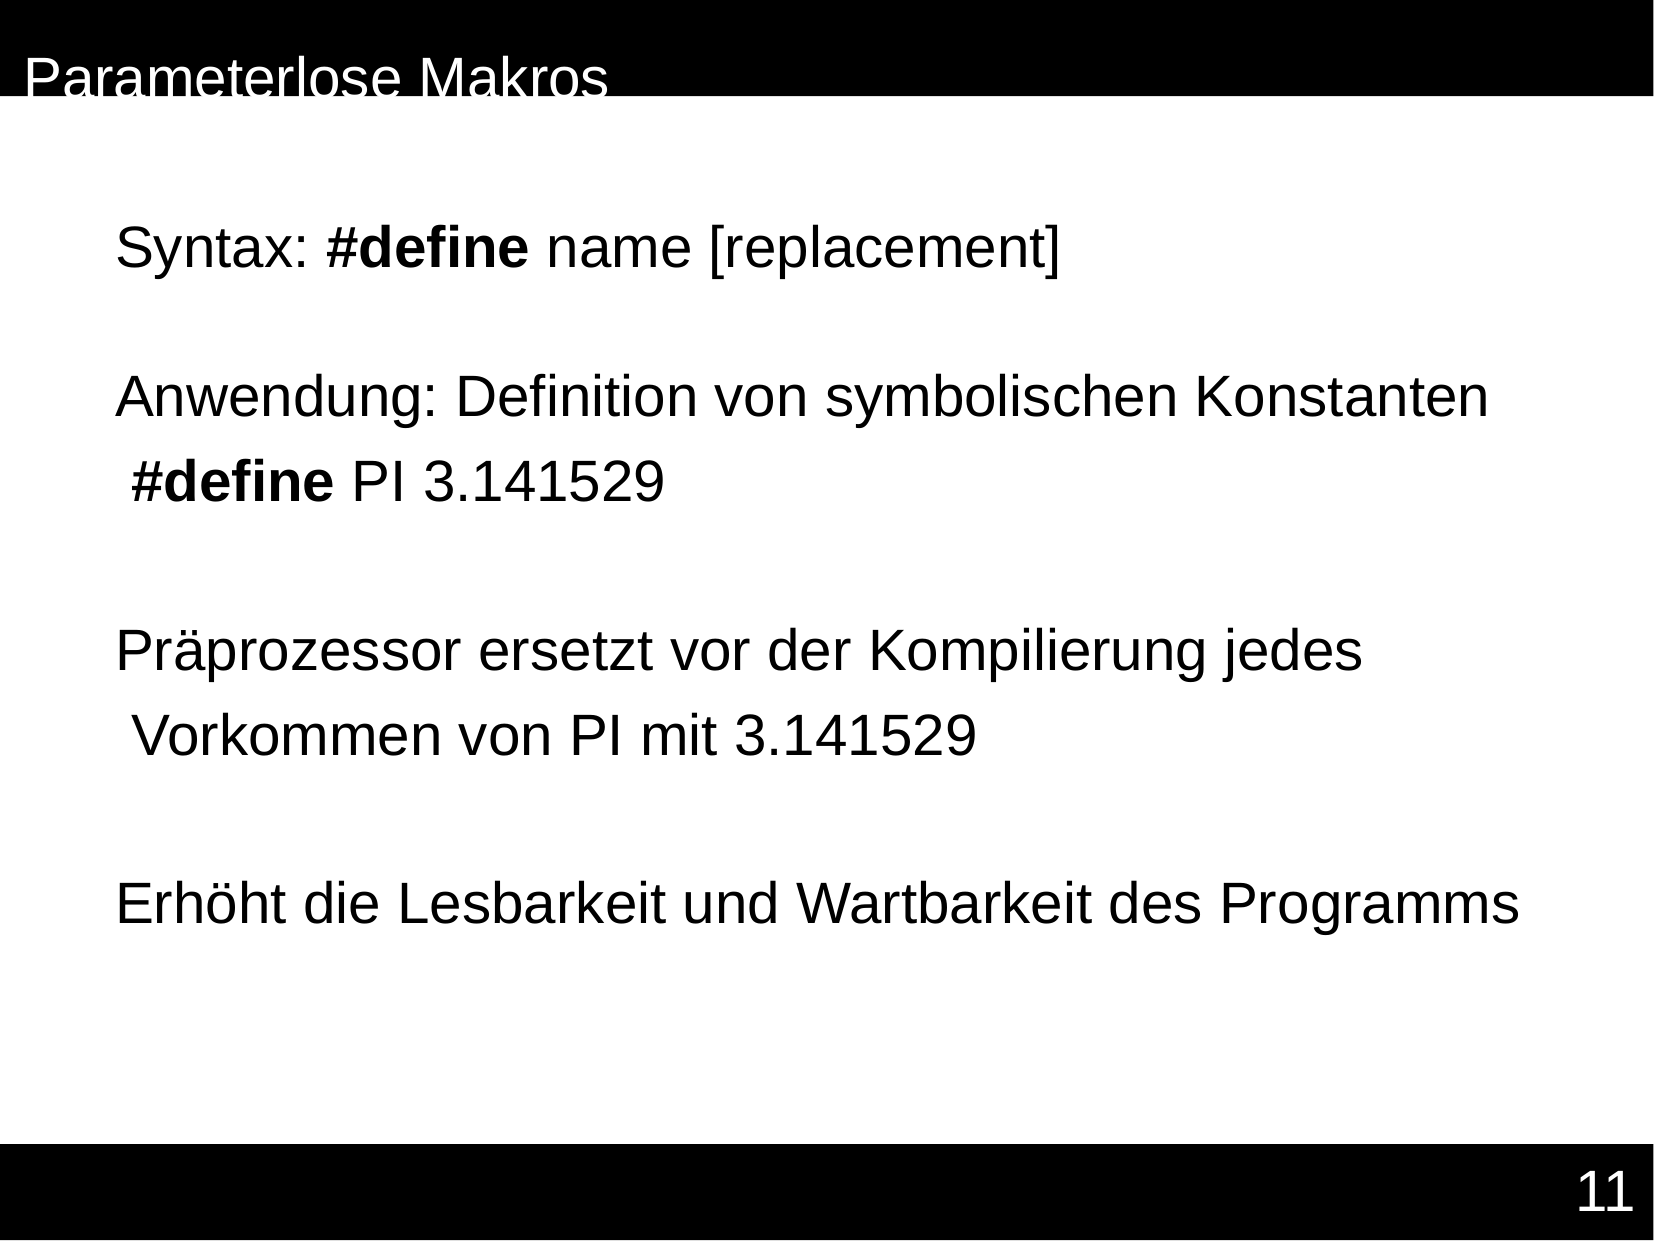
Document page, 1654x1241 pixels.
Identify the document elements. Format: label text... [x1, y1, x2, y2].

text_box Syntax: #define name [replacement] Anwendung: Definition von symbolischen Konstanten #define PI 3.141529 Präprozessor ersetzt vor der Kompilierung jedes Vorkommen von PI mit 3.141529 Erhöht die Lesbarkeit und Wartbarkeit des Programms [84, 187, 1654, 1014]
text_box Parameterlose Makros [8, 5, 766, 94]
